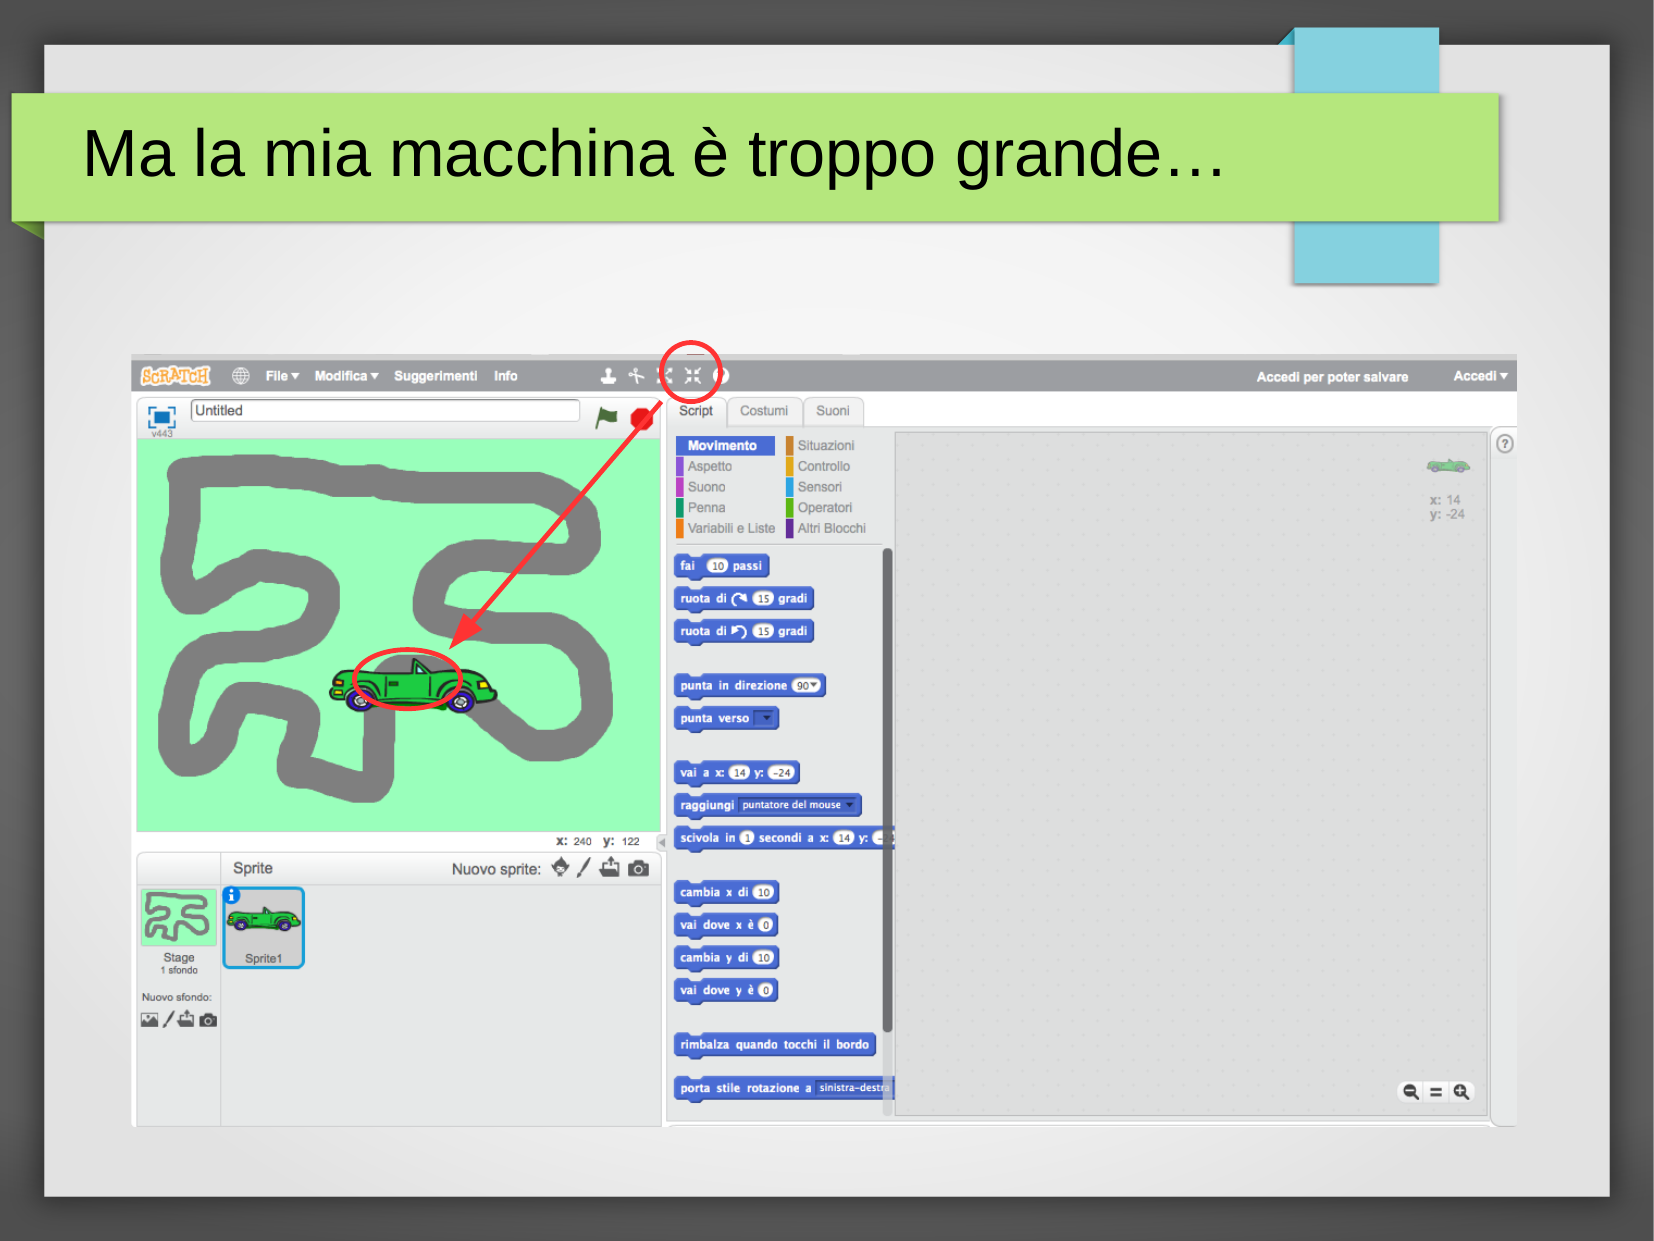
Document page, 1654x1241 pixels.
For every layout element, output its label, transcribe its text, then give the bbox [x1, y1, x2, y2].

title Ma la mia macchina è troppo grande… [82, 94, 1264, 213]
picture [0, 0, 1654, 1241]
